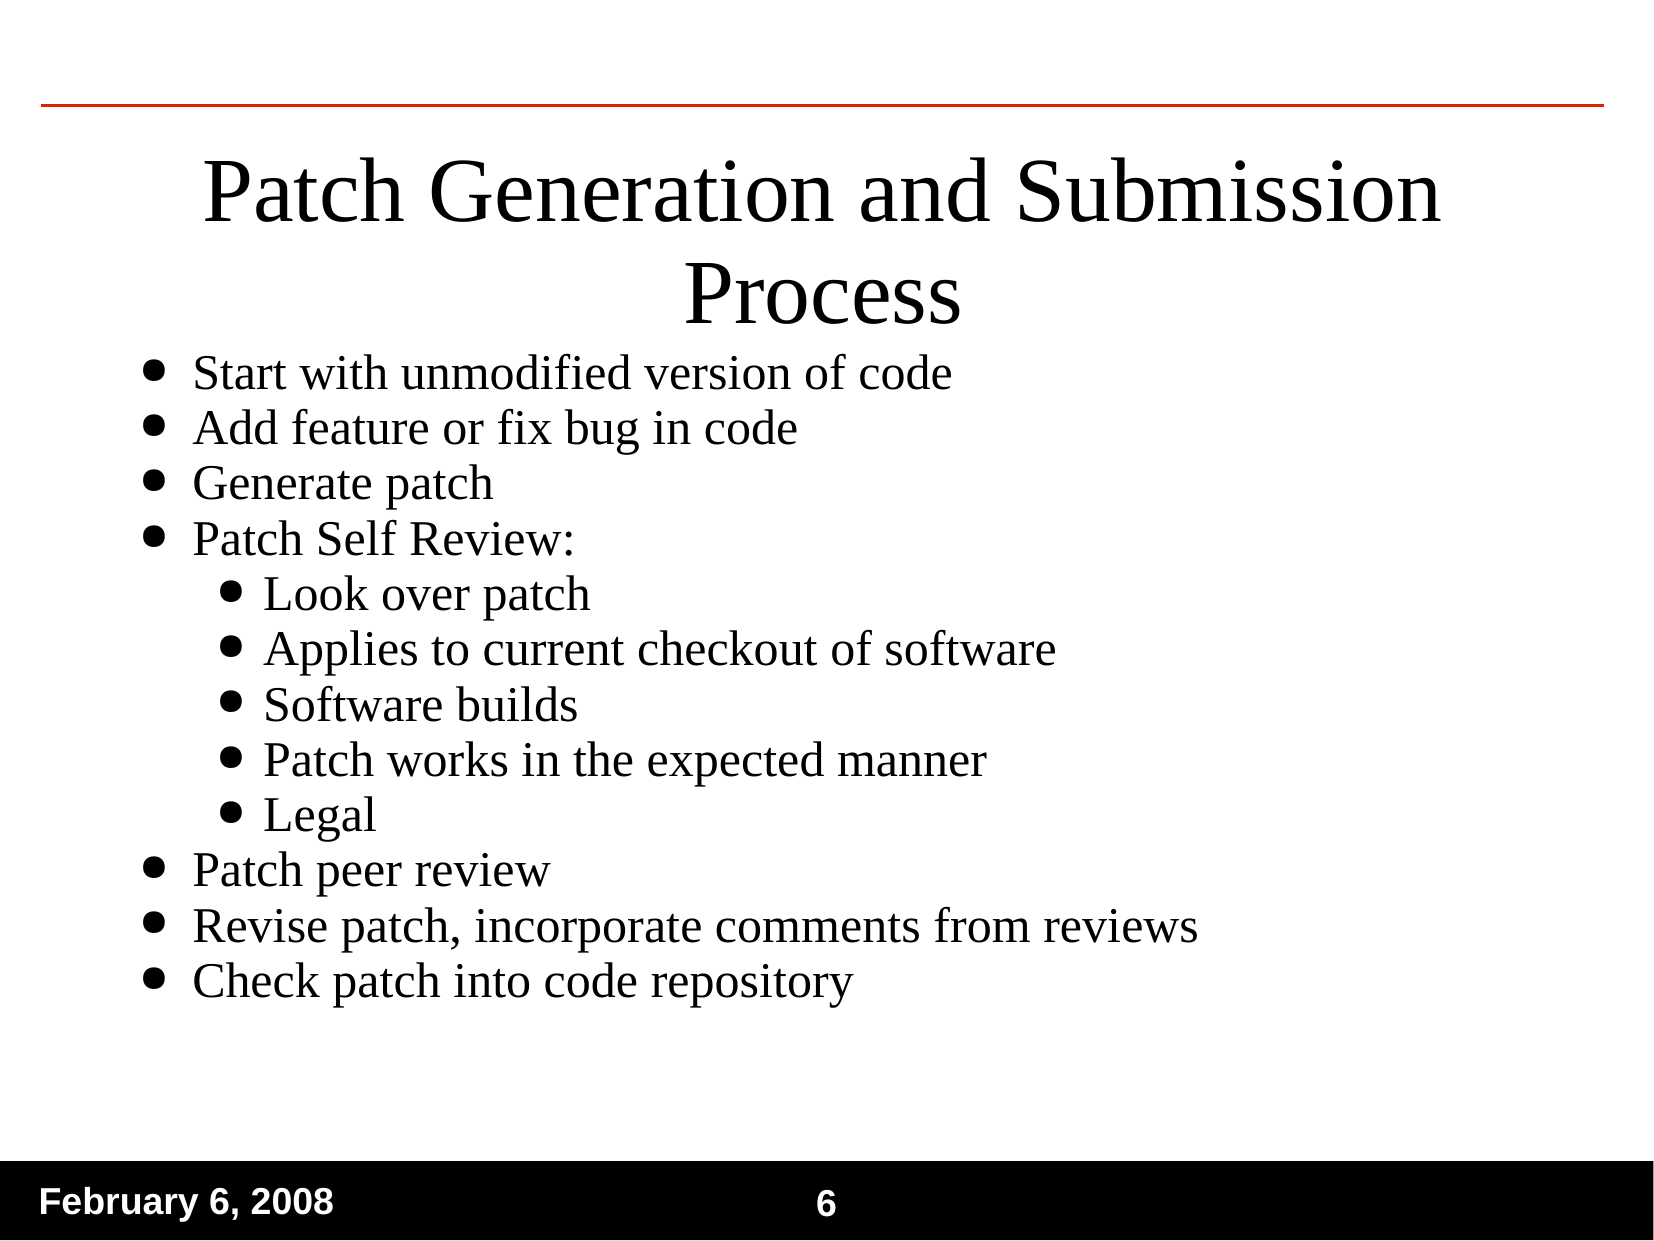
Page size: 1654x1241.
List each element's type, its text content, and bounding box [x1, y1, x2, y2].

list Start with unmodified version of code Add feature or fix bug in code Generate patch Patch Self Review: Look over patch Applies to current checkout of software Software builds Patch works in the expected manner Legal Patch peer review Revise patch, incorporate comments from reviews Check patch into code repository [121, 344, 1534, 1127]
title Patch Generation and Submission Process [117, 130, 1530, 353]
